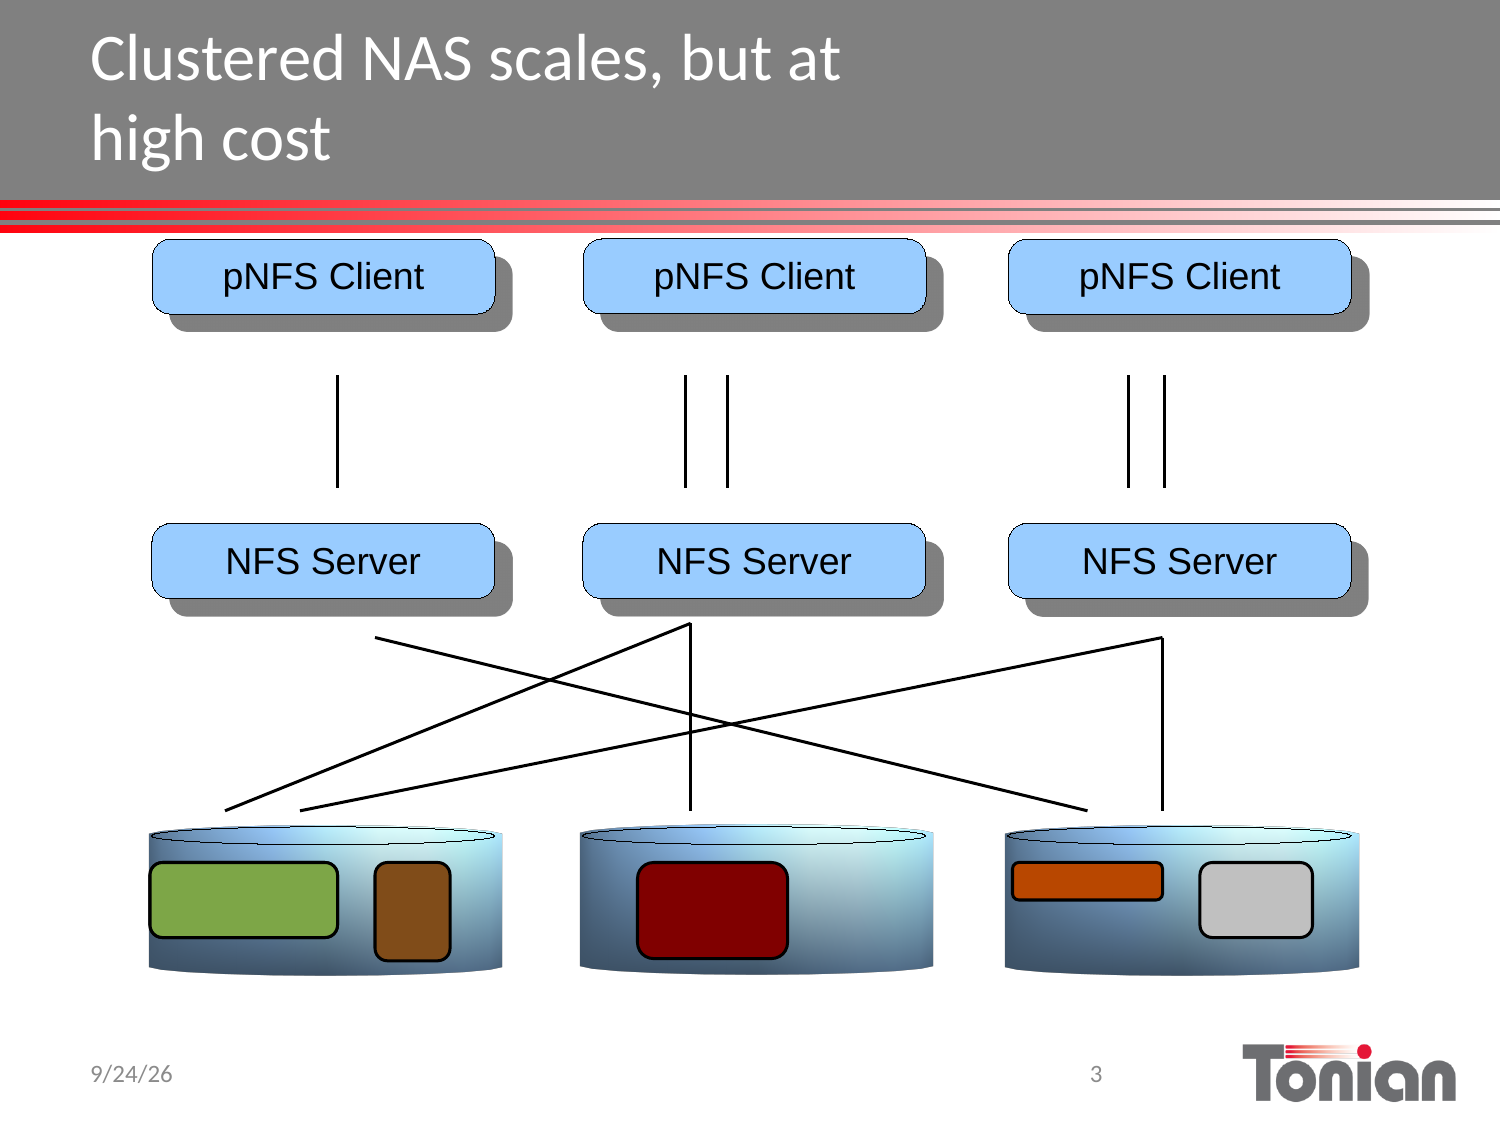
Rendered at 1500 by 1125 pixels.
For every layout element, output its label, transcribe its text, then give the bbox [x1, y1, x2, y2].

text_box [375, 862, 451, 961]
title Clustered NAS scales, but at high cost [75, 0, 1425, 188]
text_box pNFS Client [1008, 239, 1352, 315]
slide_number <number> [1074, 1042, 1425, 1103]
slide_number 6/28/12 [75, 1042, 425, 1103]
text_box [1012, 862, 1163, 901]
text_box pNFS Client [583, 238, 927, 314]
text_box NFS Server [1008, 523, 1352, 599]
text_box pNFS Client [152, 239, 496, 315]
text_box [1199, 862, 1313, 938]
picture [1237, 1038, 1462, 1119]
text_box [637, 862, 788, 959]
text_box [149, 862, 338, 938]
text_box NFS Server [151, 523, 495, 599]
text_box NFS Server [582, 523, 926, 599]
